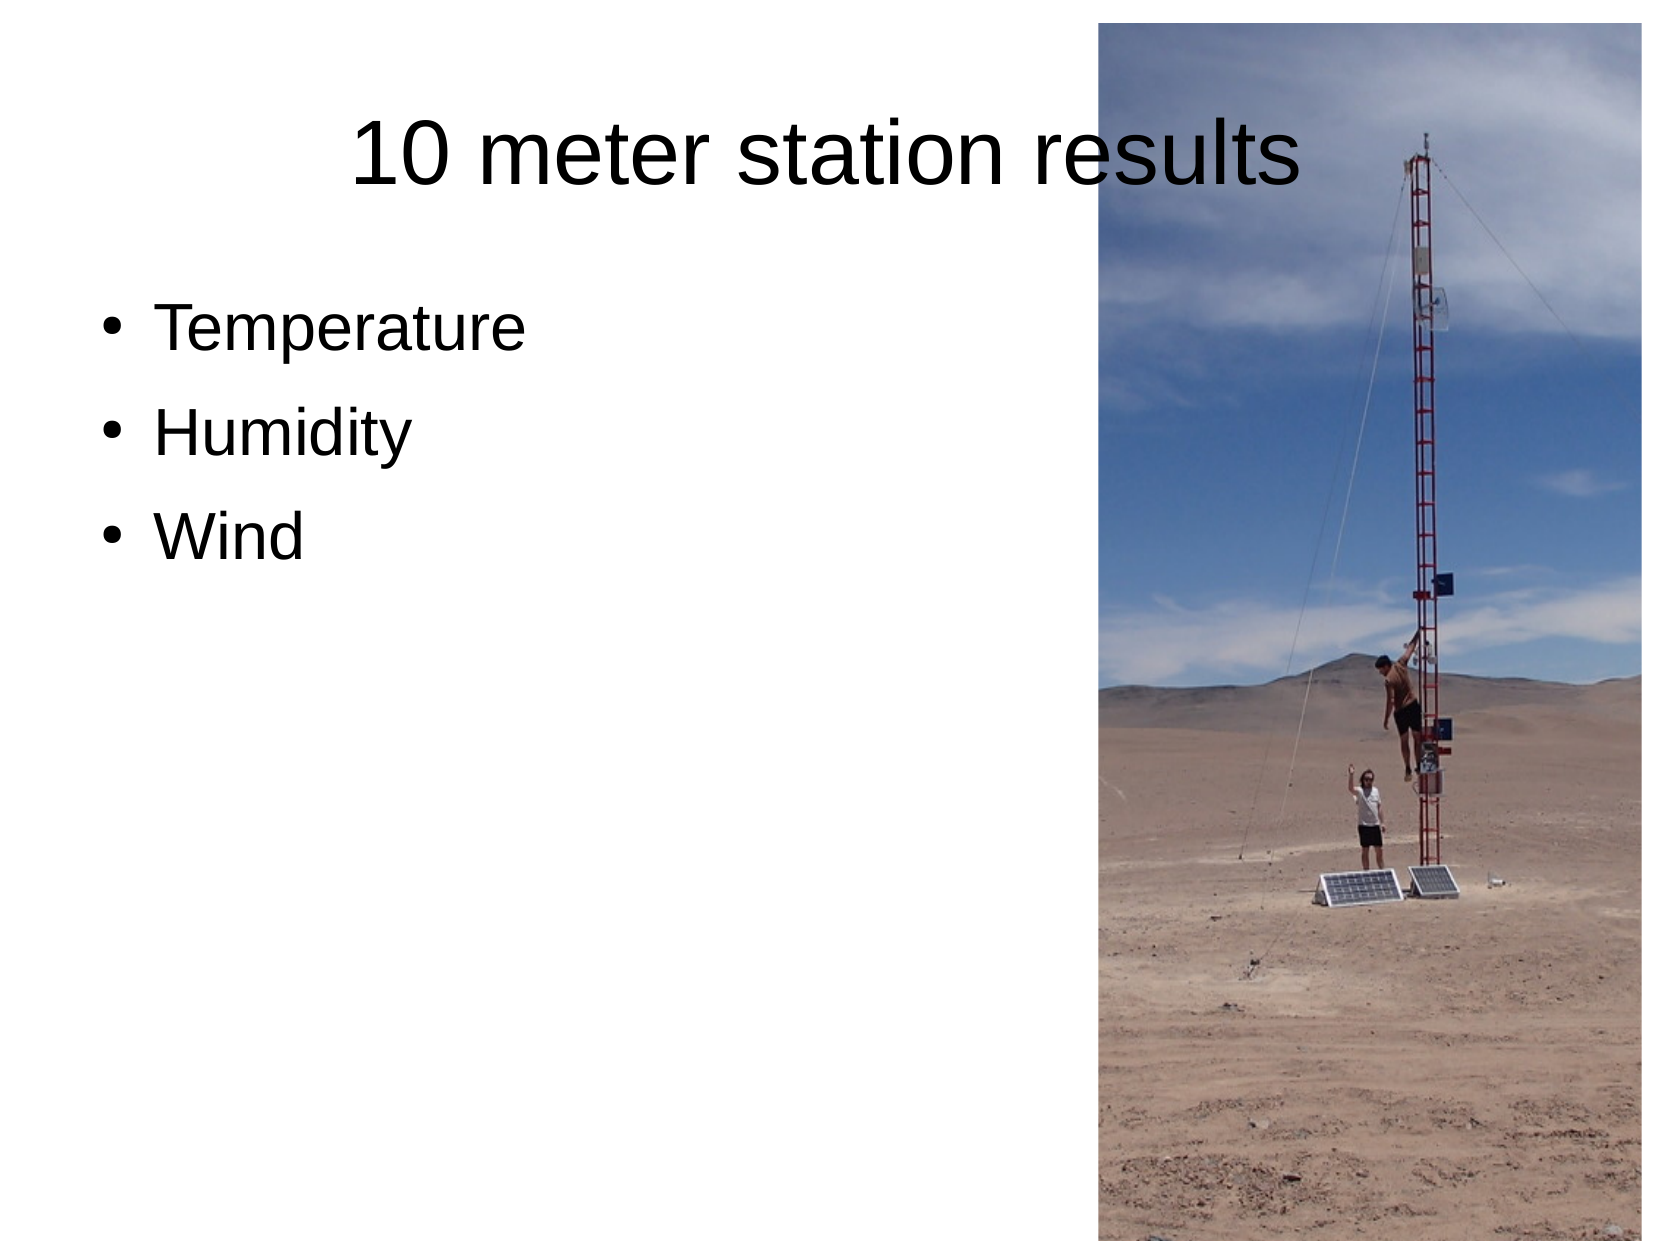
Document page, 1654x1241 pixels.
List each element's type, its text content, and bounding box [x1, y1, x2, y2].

title 10 meter station results [82, 49, 1571, 257]
picture [1098, 23, 1642, 1241]
list Temperature Humidity Wind [82, 290, 1571, 1010]
